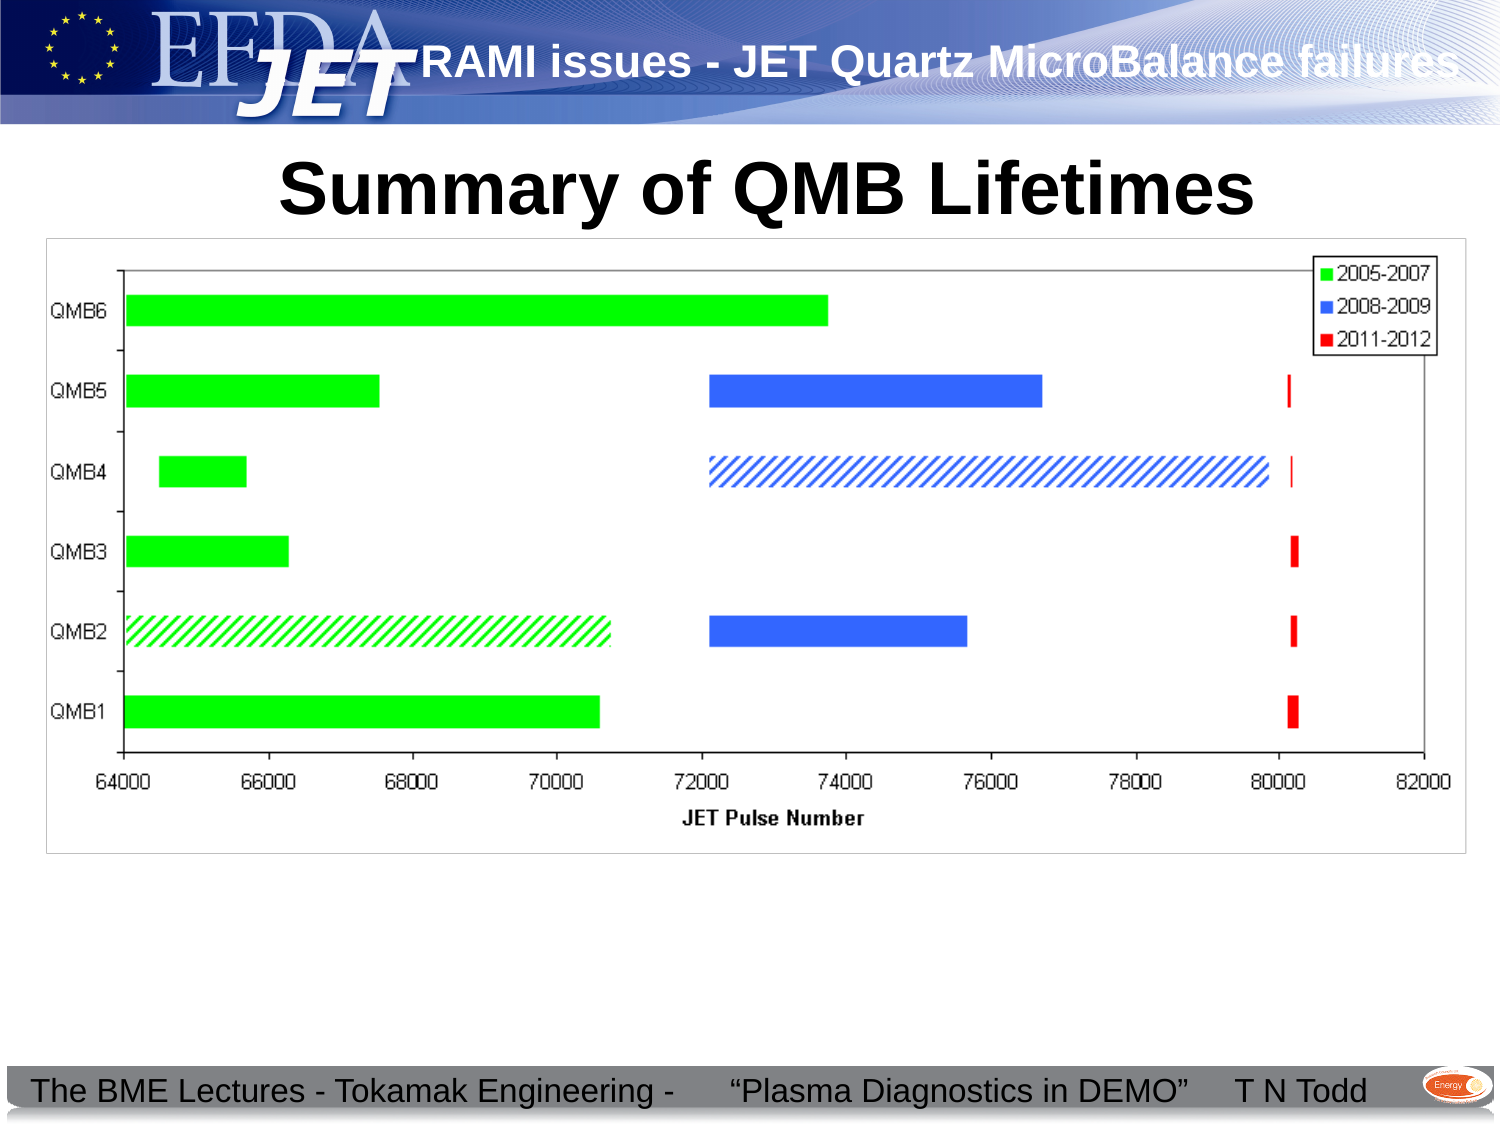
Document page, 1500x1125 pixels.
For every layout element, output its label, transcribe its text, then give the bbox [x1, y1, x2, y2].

picture [39, 231, 1474, 860]
picture [7, 1066, 1494, 1125]
text_box RAMI issues - JET Quartz MicroBalance failures [405, 23, 1477, 95]
text_box Summary of QMB Lifetimes [241, 131, 1273, 251]
picture [0, 0, 1500, 125]
